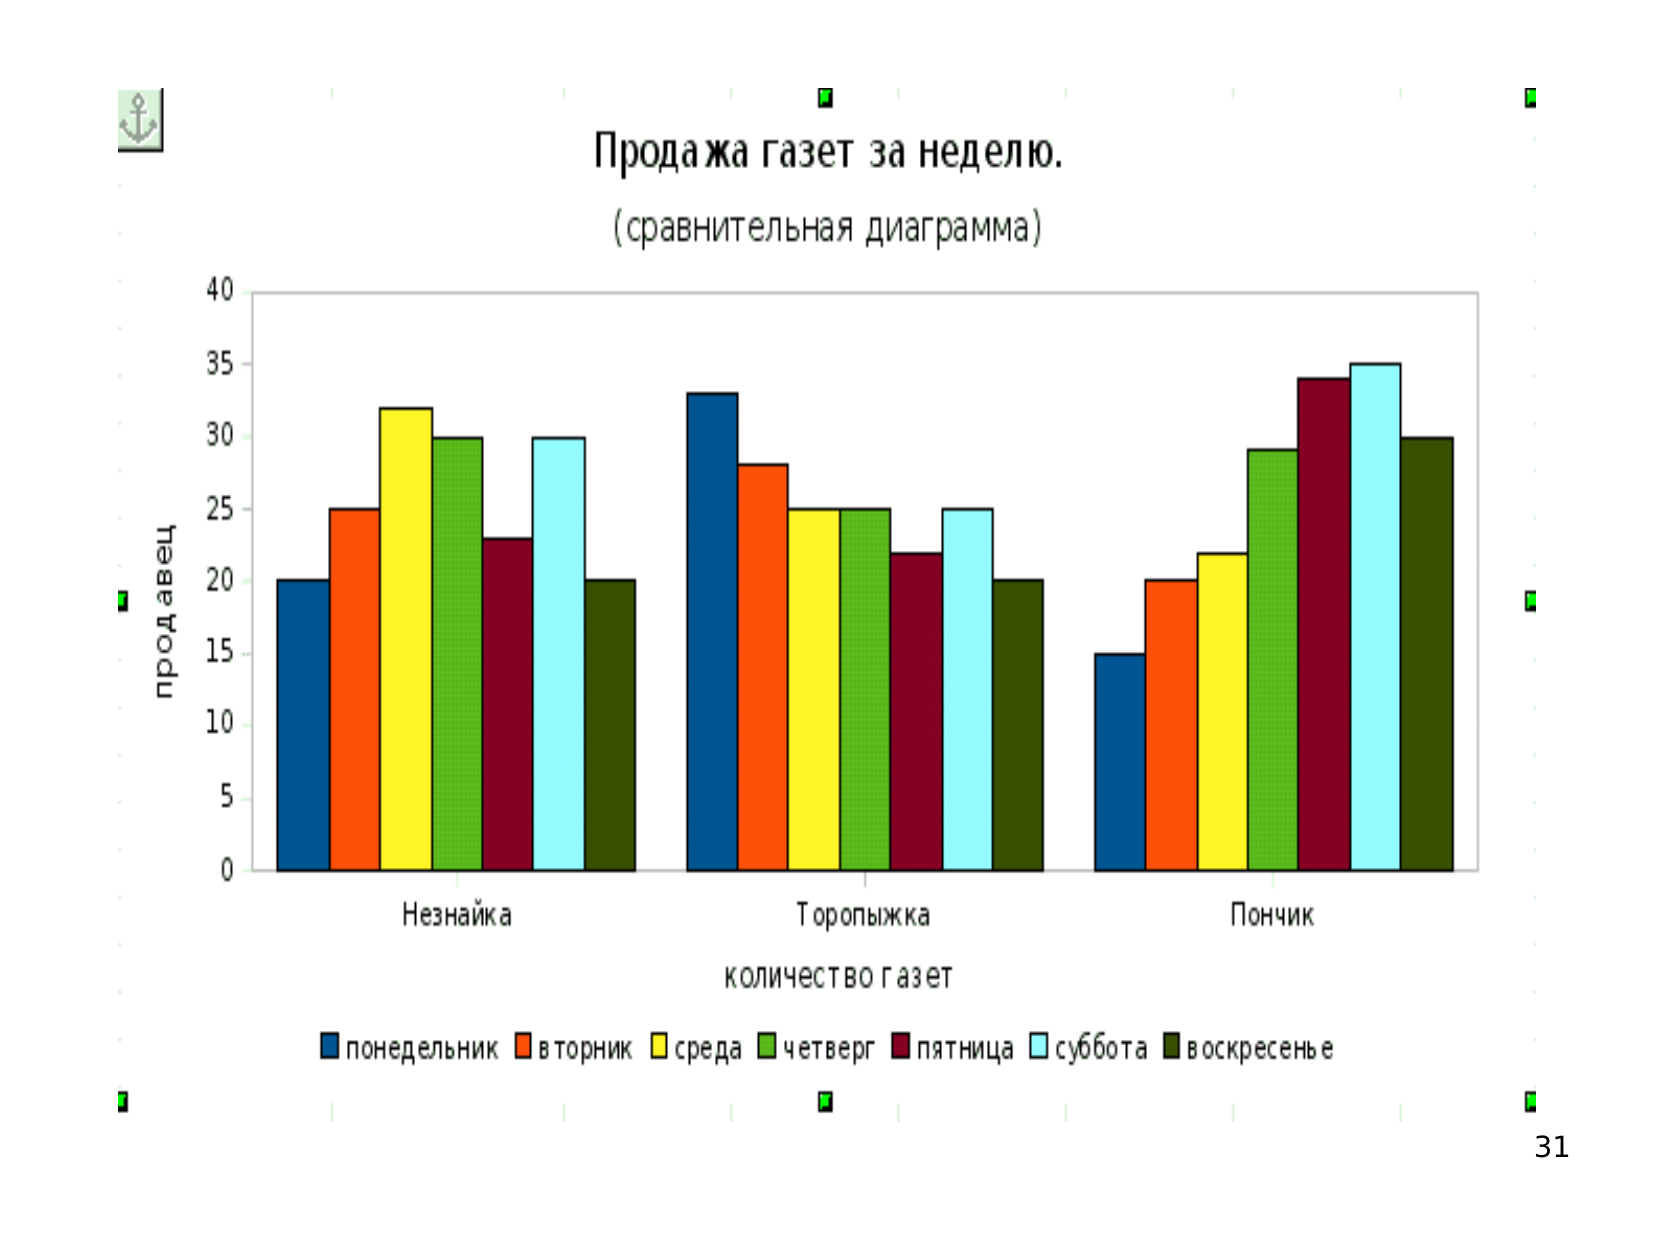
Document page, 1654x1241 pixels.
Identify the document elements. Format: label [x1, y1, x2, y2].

picture [118, 88, 1536, 1123]
